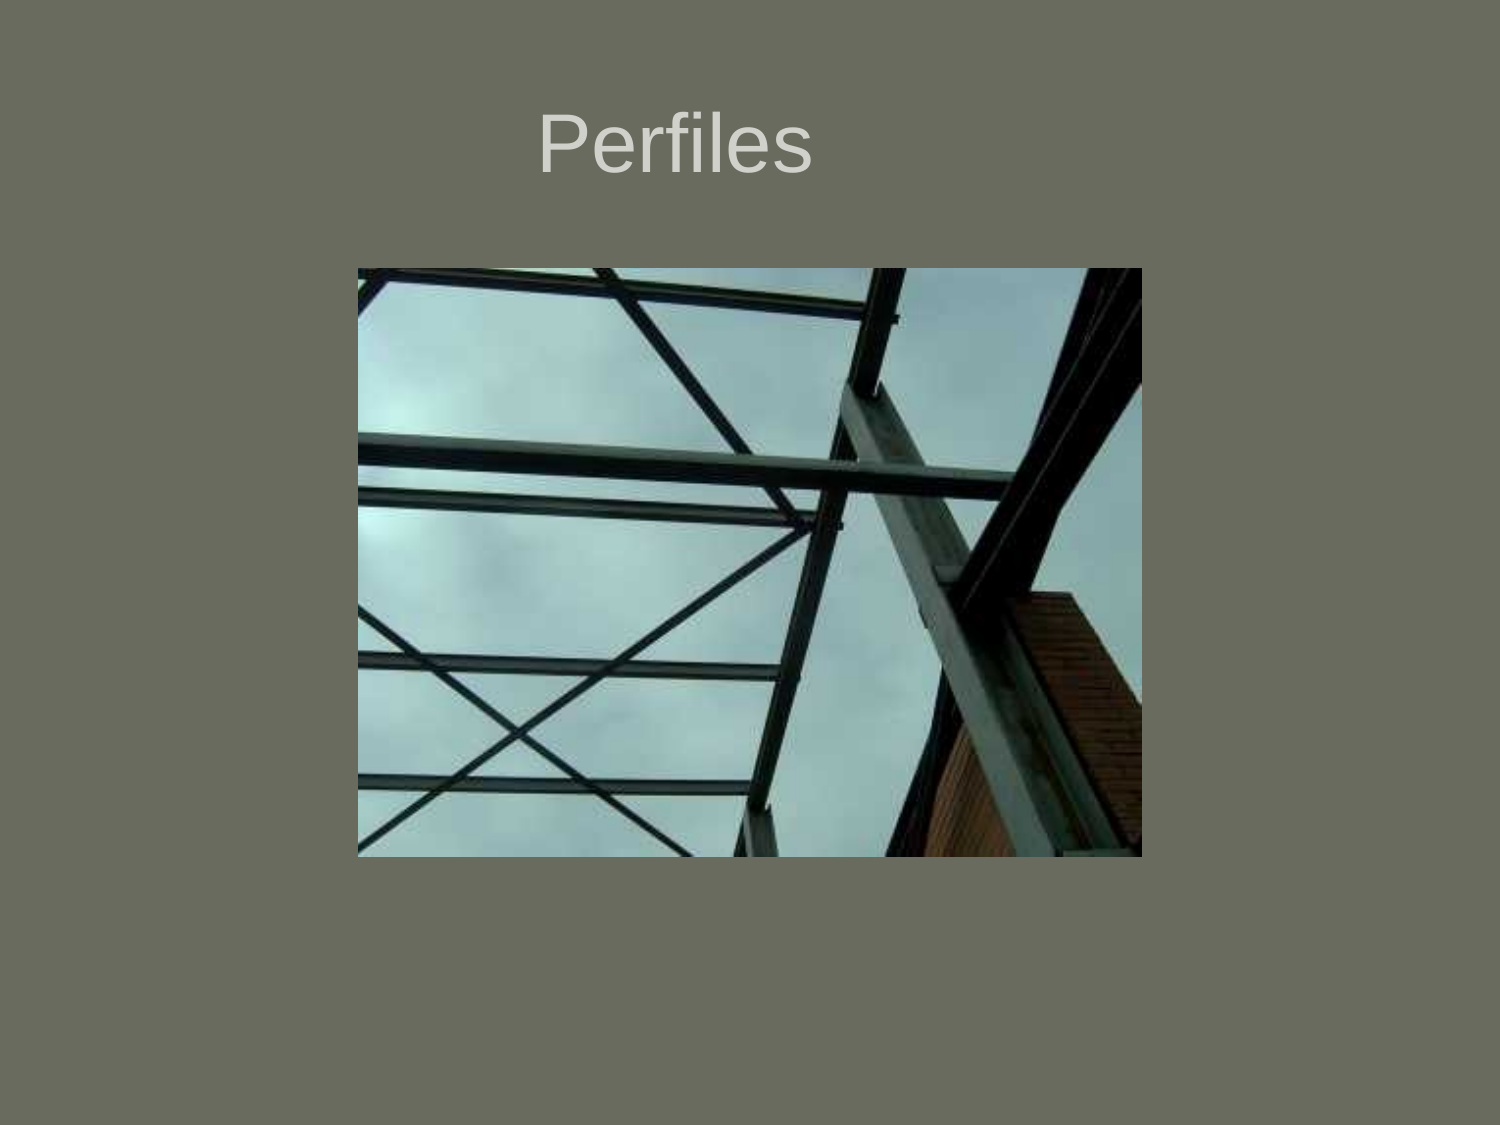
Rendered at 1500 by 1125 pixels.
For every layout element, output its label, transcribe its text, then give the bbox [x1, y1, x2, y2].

picture [358, 268, 1142, 857]
title Perfiles [0, 45, 1351, 233]
